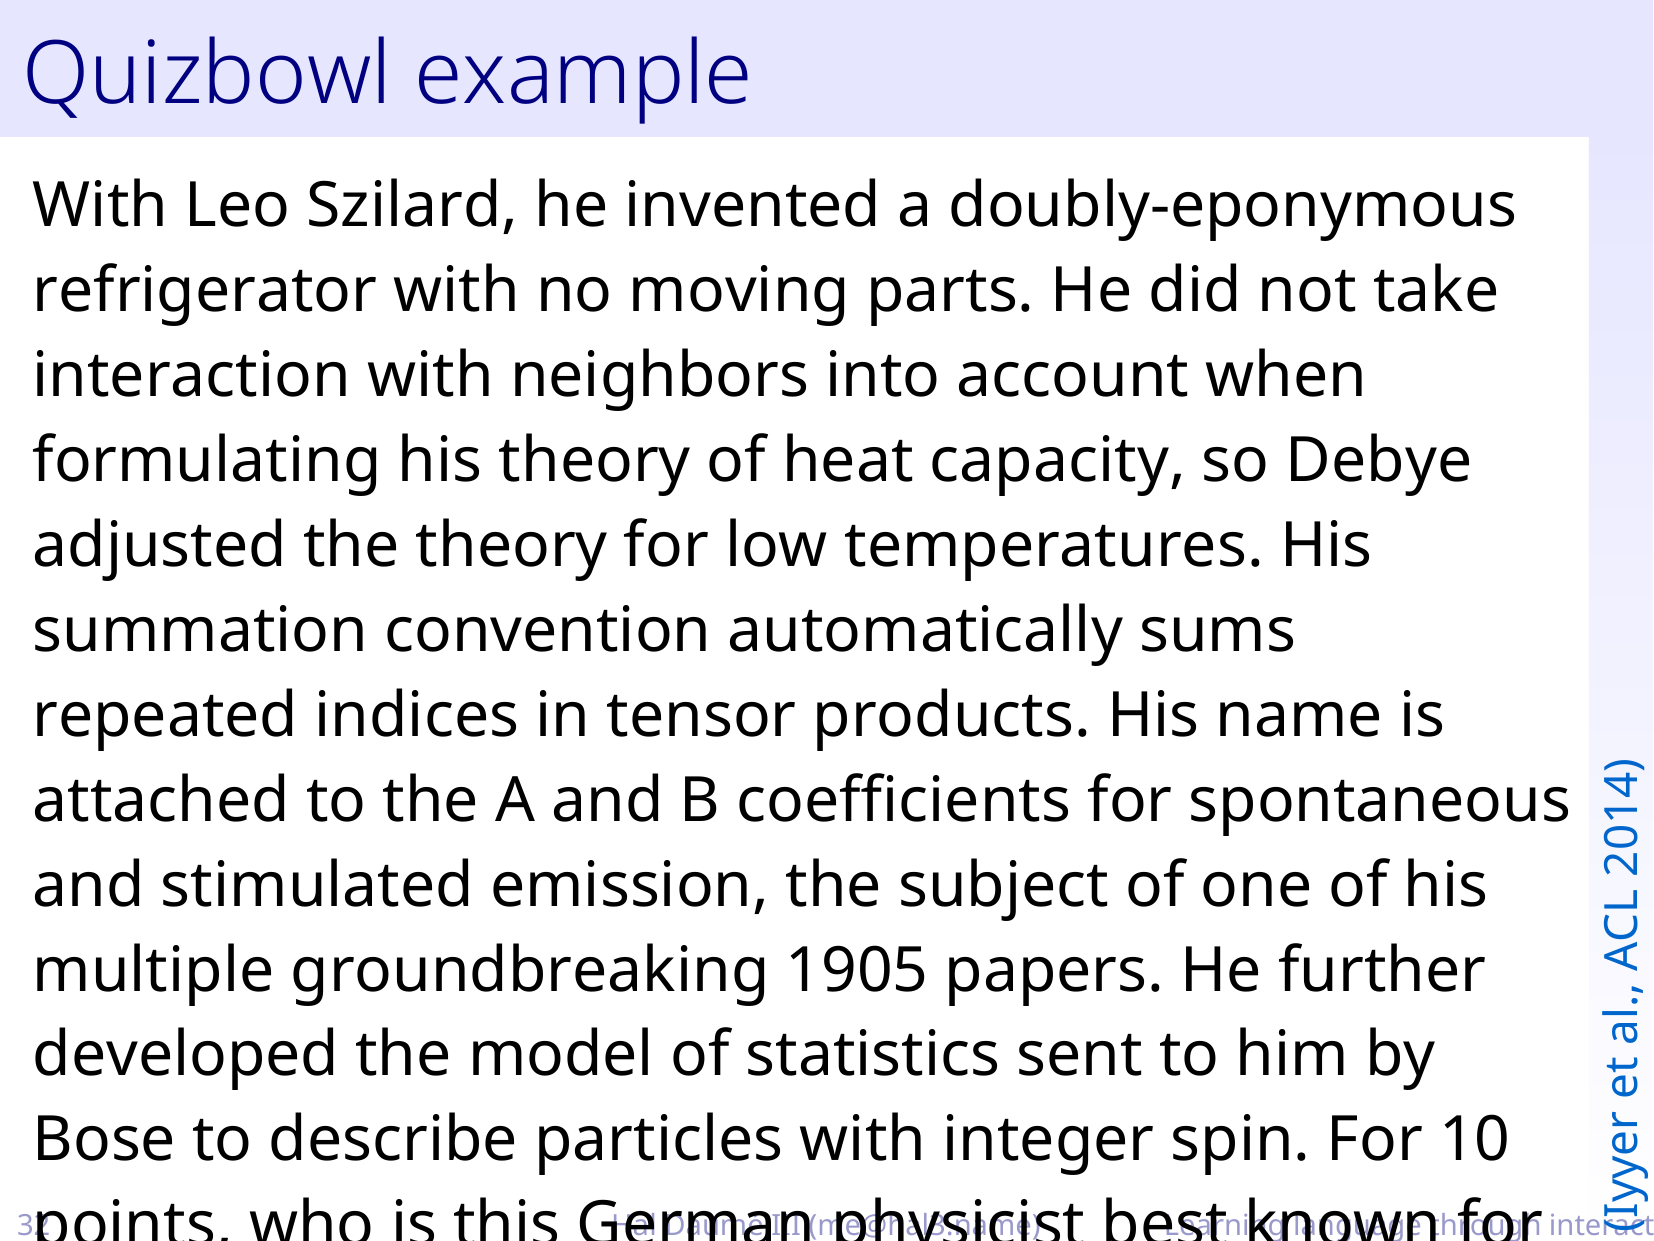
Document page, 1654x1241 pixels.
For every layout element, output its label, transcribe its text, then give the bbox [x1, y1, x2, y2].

text_box (Iyyer et al., ACL 2014) [1585, 688, 1649, 1236]
list With Leo Szilard, he invented a doubly-eponymous refrigerator with no moving parts. He did not take interaction with neighbors into account when formulating his theory of heat capacity, so Debye adjusted the theory for low temperatures. His summation convention automatically sums repeated indices in tensor products. His name is attached to the A and B coefficients for spontaneous and stimulated emission, the subject of one of his multiple groundbreaking 1905 papers. He further developed the model of statistics sent to him by Bose to describe particles with integer spin. For 10 points, who is this German physicist best known for formulating [32, 159, 1575, 1025]
title Quizbowl example [22, 8, 1639, 131]
